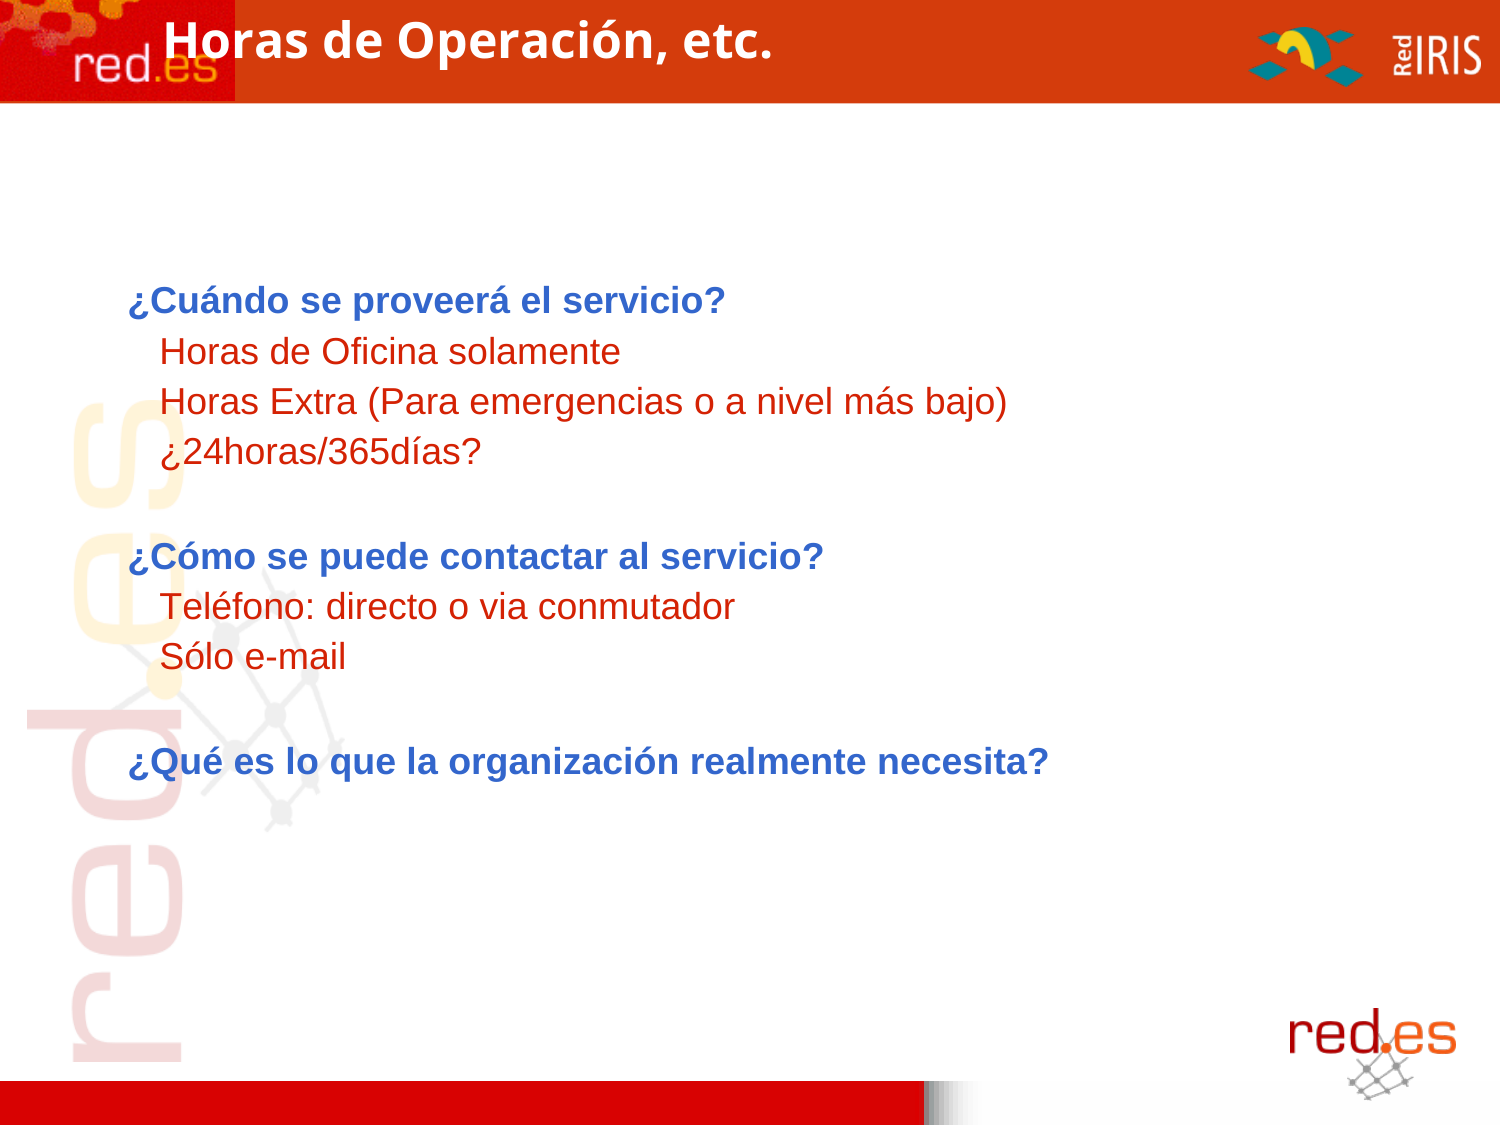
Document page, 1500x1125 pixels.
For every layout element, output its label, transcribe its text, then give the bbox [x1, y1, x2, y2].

picture [27, 400, 345, 1062]
picture [1436, 27, 1481, 87]
list ¿Cuándo se proveerá el servicio? Horas de Oficina solamente Horas Extra (Para emergencias o a nivel más bajo) ¿24horas/365días? ¿Cómo se puede contactar al servicio? Teléfono: directo o via conmutador Sólo e-mail ¿Qué es lo que la organización realmente necesita? [112, 275, 1388, 1055]
picture [0, 1008, 1500, 1125]
picture [0, 0, 147, 101]
title Horas de Operación, etc. [147, 0, 1436, 188]
